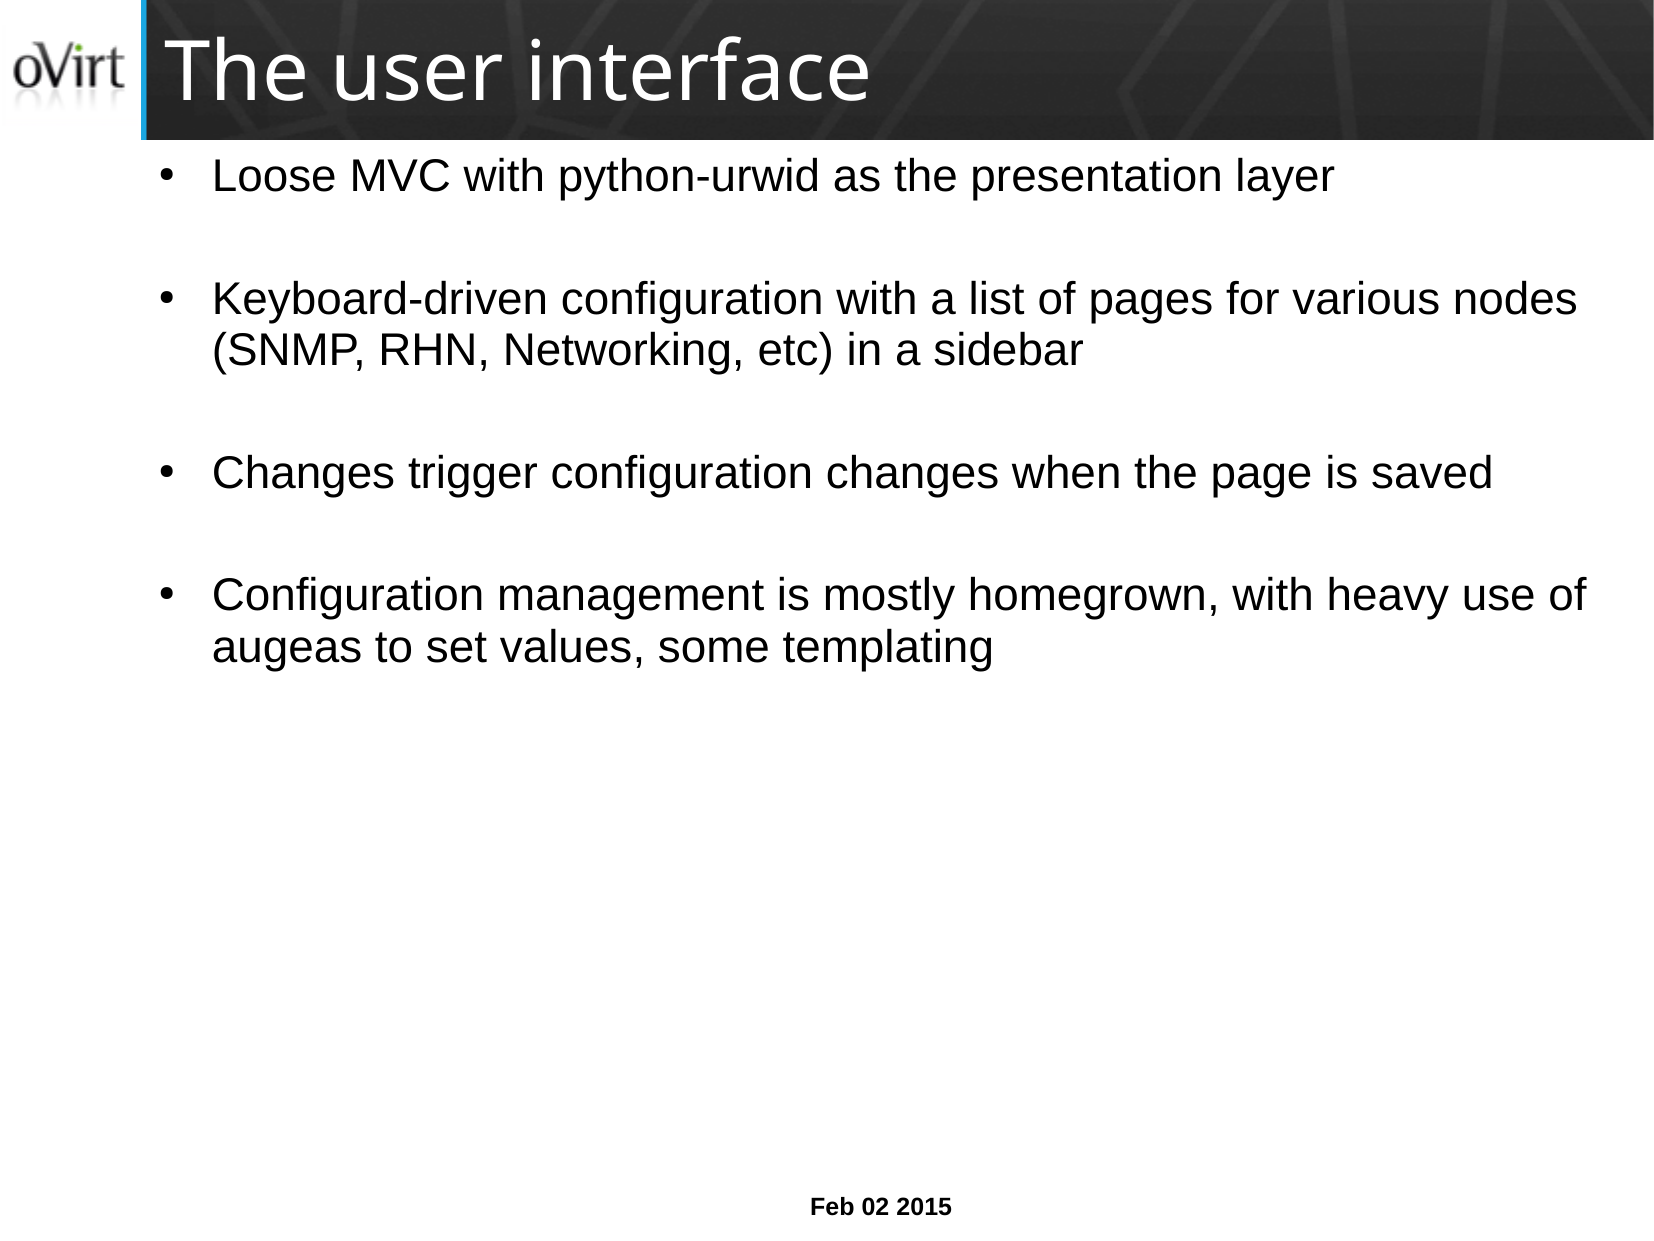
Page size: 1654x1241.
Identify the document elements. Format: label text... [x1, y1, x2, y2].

title The user interface [164, 18, 1653, 119]
list Loose MVC with python-urwid as the presentation layer Keyboard-driven configuration with a list of pages for various nodes (SNMP, RHN, Networking, etc) in a sidebar Changes trigger configuration changes when the page is saved Configuration management is mostly homegrown, with heavy use of augeas to set values, some templating [140, 150, 1630, 969]
picture [0, 0, 1654, 140]
